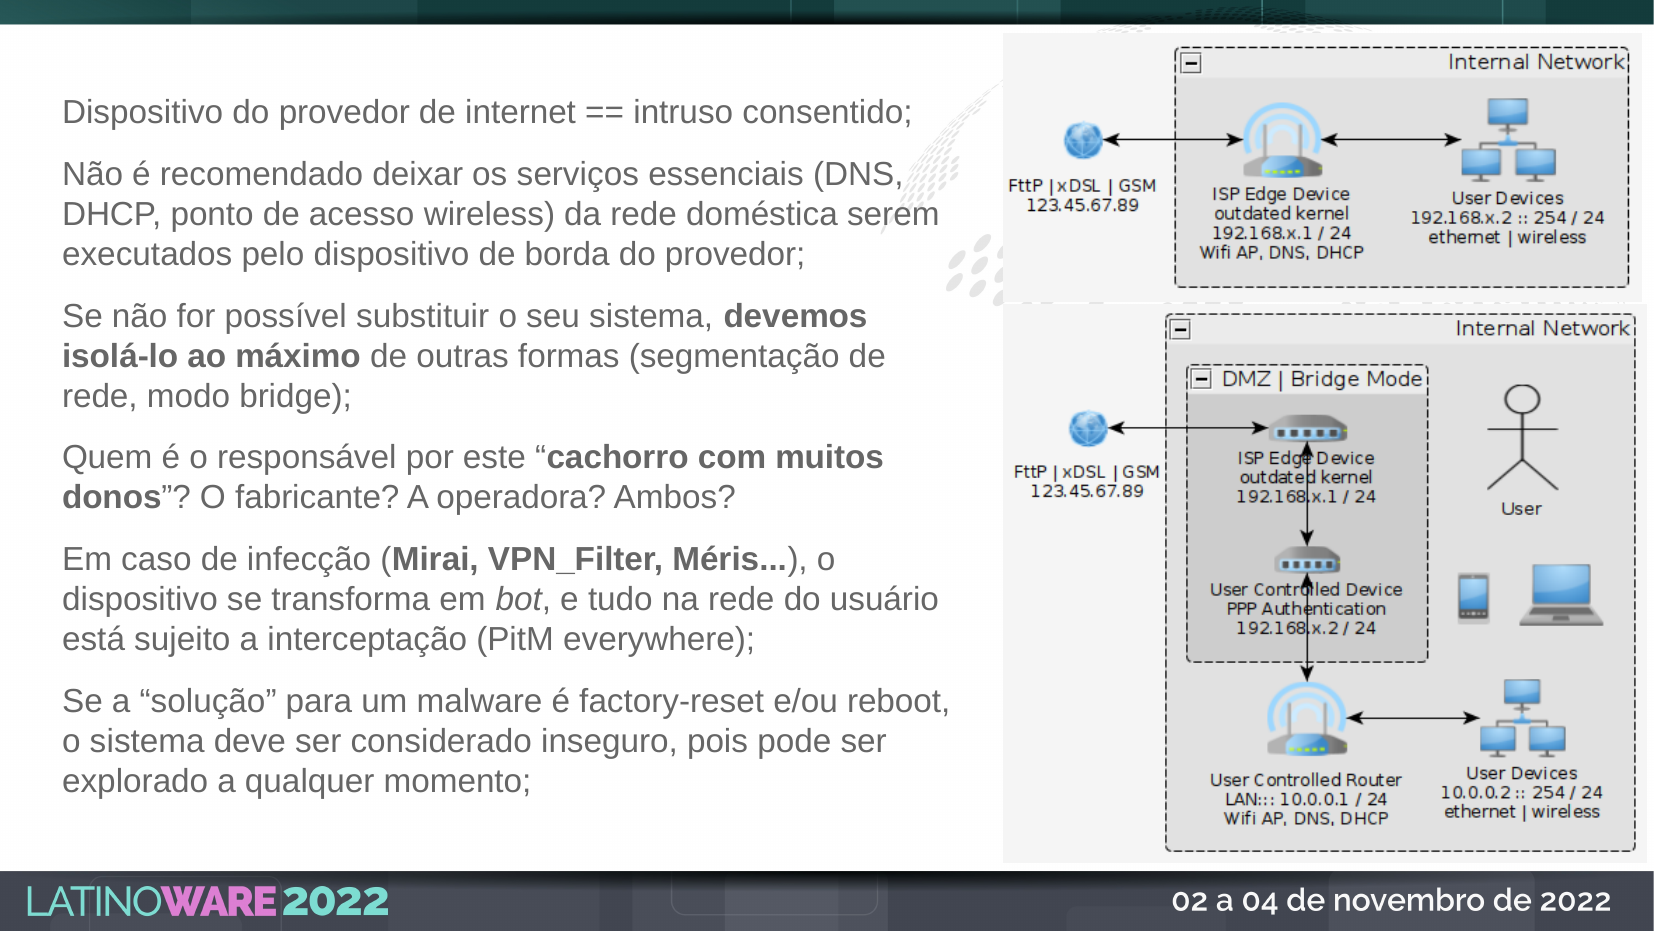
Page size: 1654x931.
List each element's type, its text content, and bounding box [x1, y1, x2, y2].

picture [0, 0, 1654, 931]
text_box Dispositivo do provedor de internet == intruso consentido; Não é recomendado deixar os serviços essenciais (DNS, DHCP, ponto de acesso wireless) da rede doméstica serem executados pelo dispositivo de borda do provedor; Se não for possível substituir o seu sistema, devemos isolá-lo ao máximo de outras formas (segmentação de rede, modo bridge); Quem é o responsável por este “cachorro com muitos donos”? O fabricante? A operadora? Ambos? Em caso de infecção (Mirai, VPN_Filter, Méris...), o dispositivo se transforma em bot, e tudo na rede do usuário está sujeito a interceptação (PitM everywhere); Se a “solução” para um malware é factory-reset e/ou reboot, o sistema deve ser considerado inseguro, pois pode ser explorado a qualquer momento; [0, 82, 975, 821]
